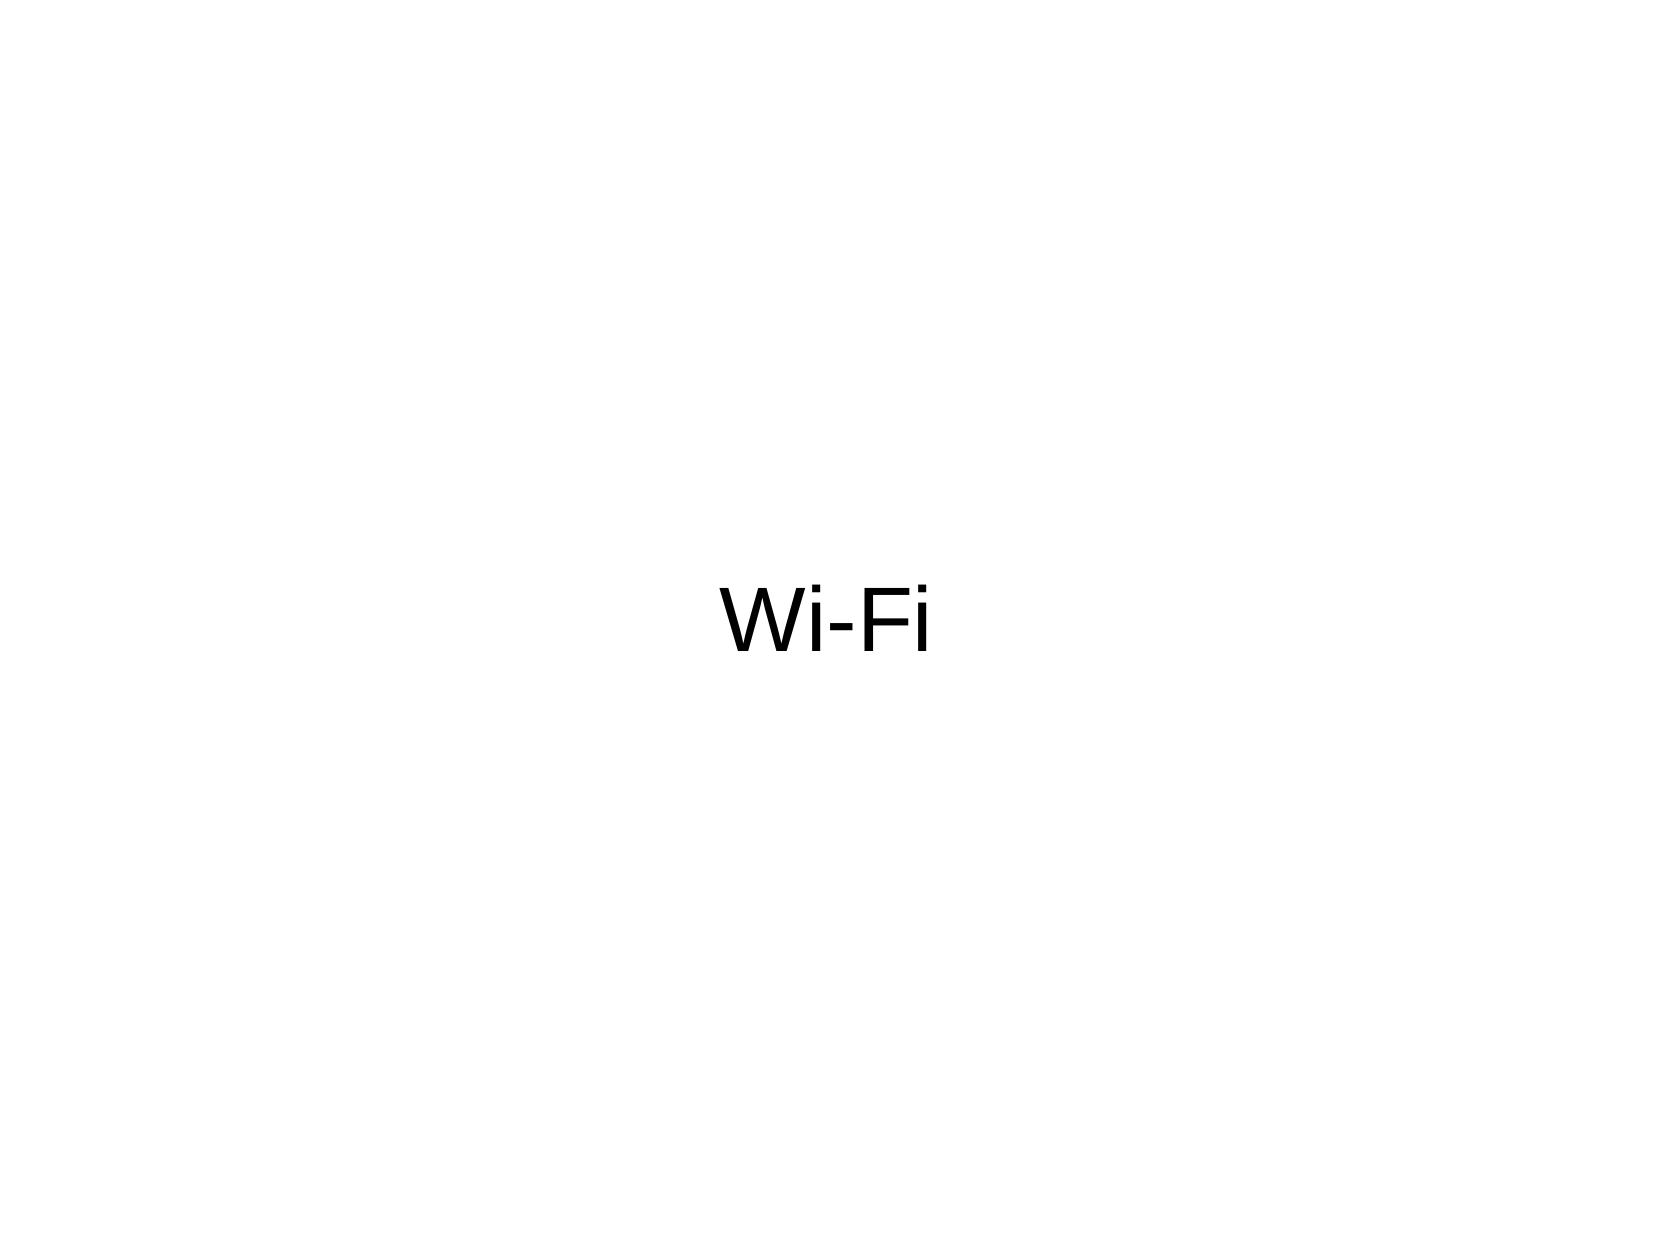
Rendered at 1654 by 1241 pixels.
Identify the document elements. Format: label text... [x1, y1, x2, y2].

title Wi-Fi [82, 516, 1571, 724]
